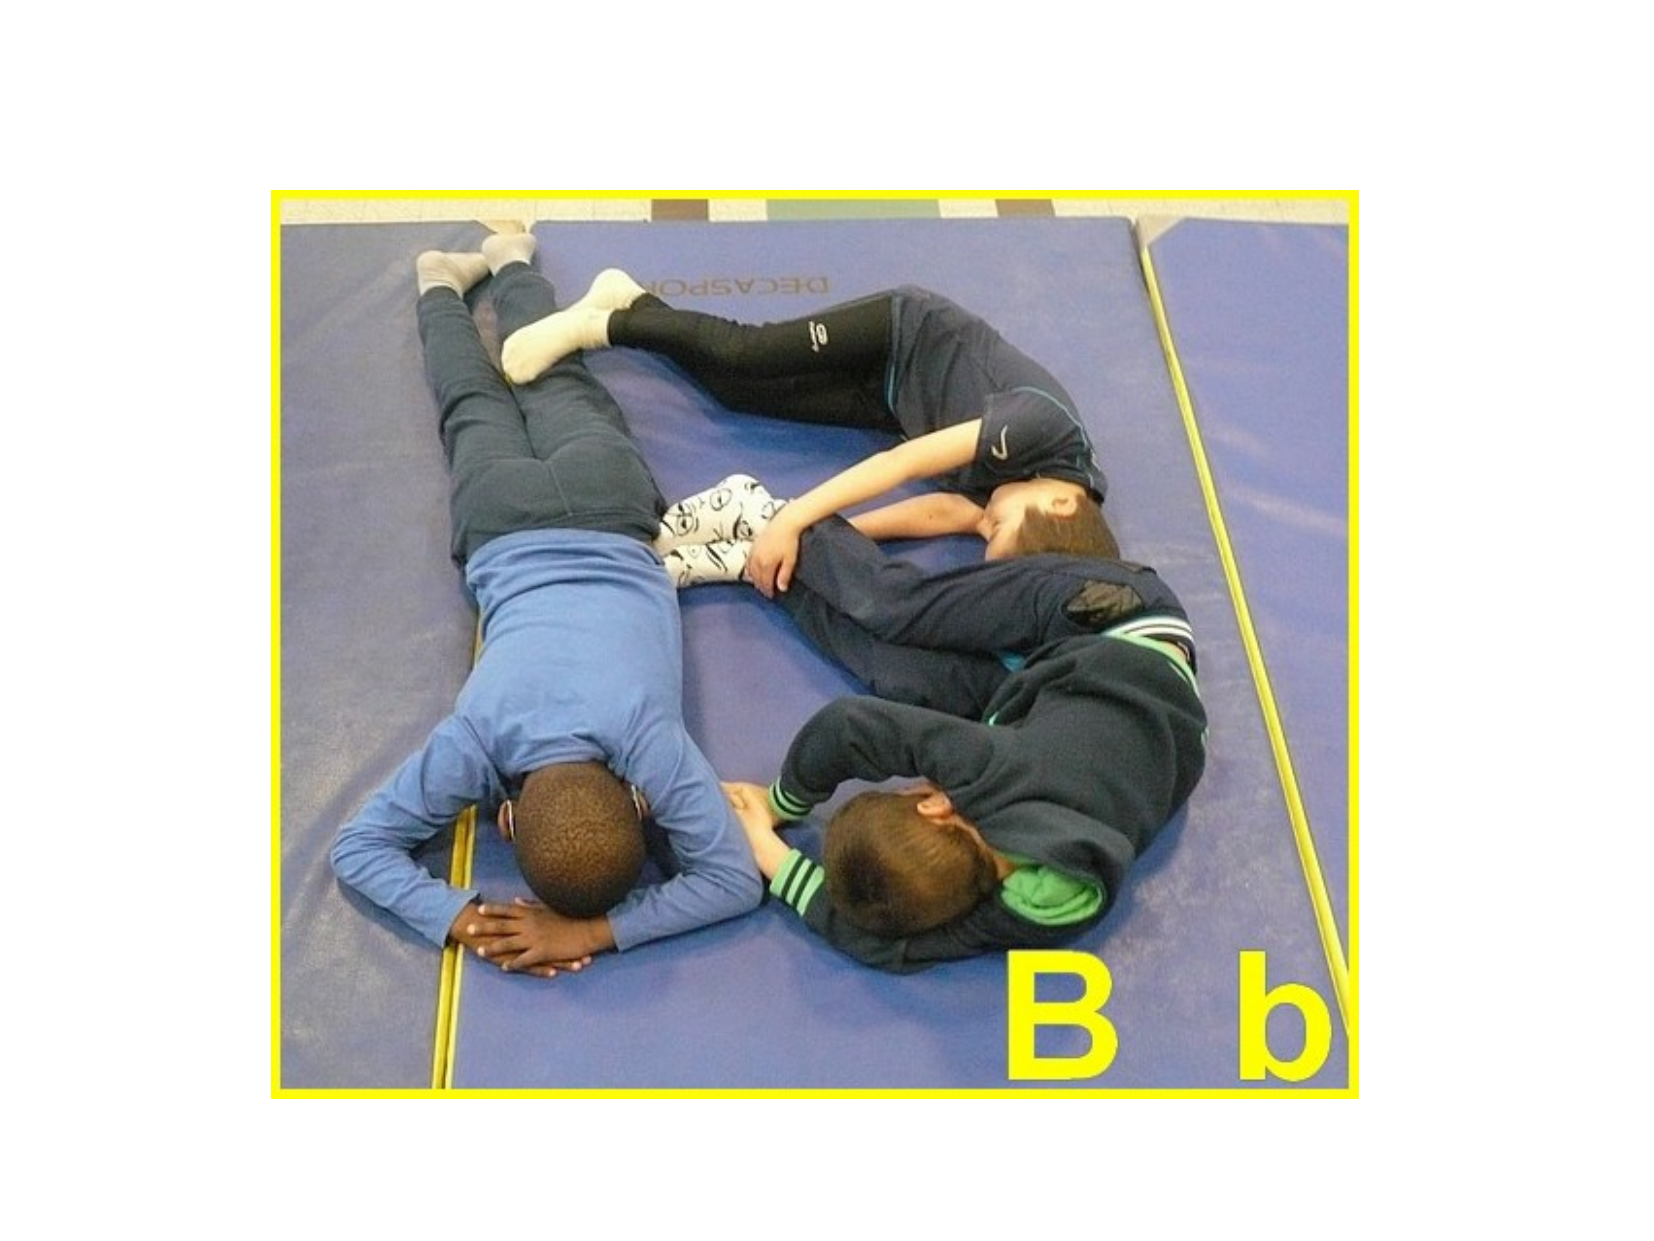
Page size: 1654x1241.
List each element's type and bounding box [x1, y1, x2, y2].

picture [271, 190, 1359, 1099]
